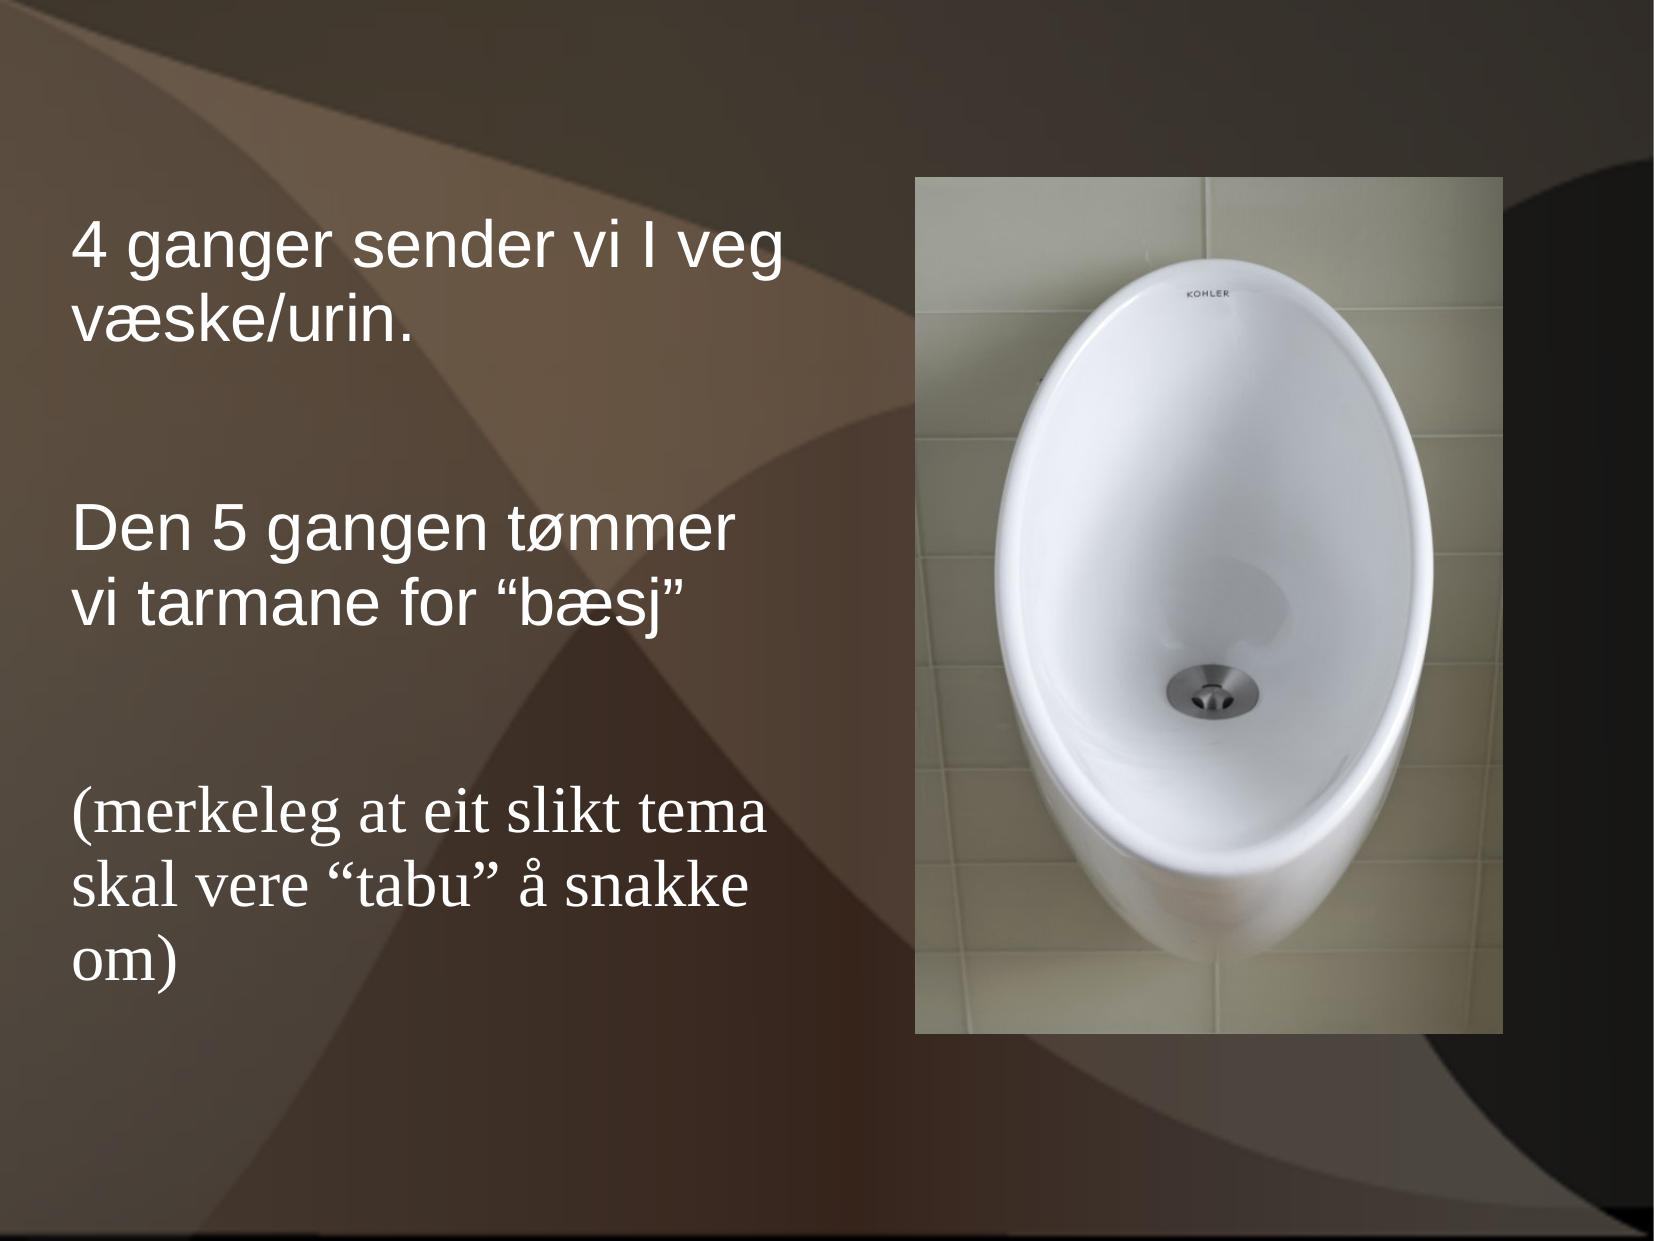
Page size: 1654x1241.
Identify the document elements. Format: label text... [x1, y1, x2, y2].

picture [915, 177, 1503, 1034]
list 4 ganger sender vi I veg væske/urin. Den 5 gangen tømmer vi tarmane for “bæsj” (merkeleg at eit slikt tema skal vere “tabu” å snakke om) [71, 206, 798, 1026]
